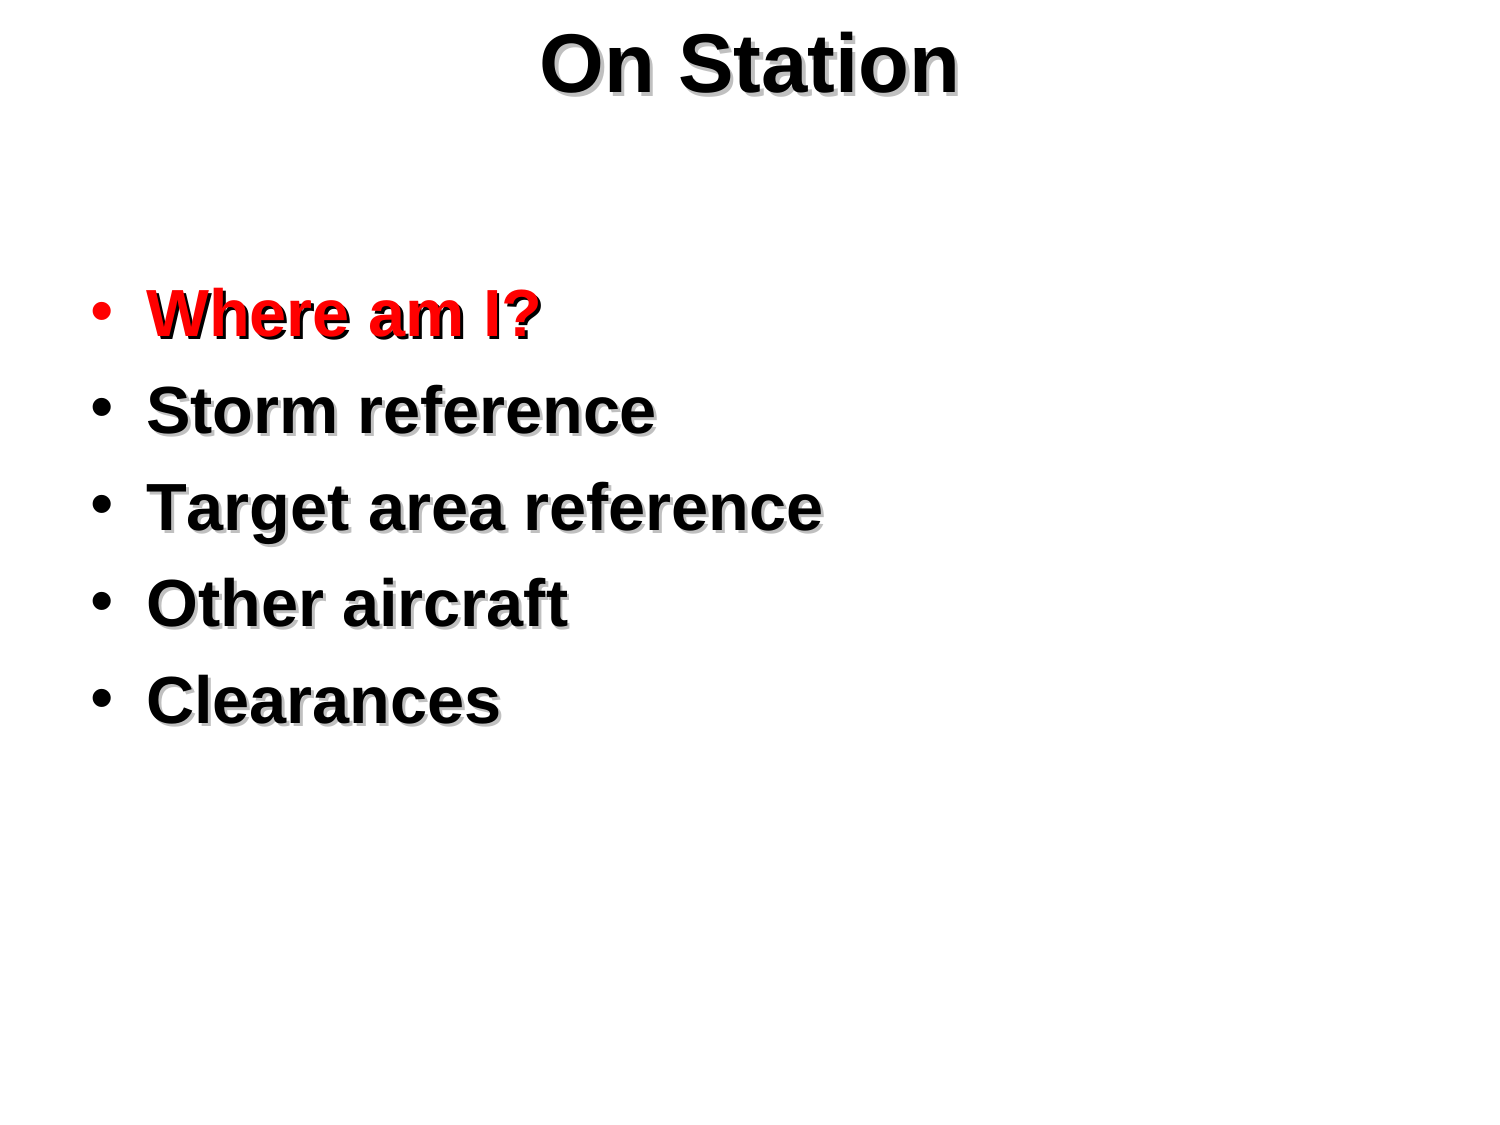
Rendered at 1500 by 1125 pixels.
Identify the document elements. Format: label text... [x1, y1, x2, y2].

title On Station [0, 4, 1500, 114]
list Where am I? Storm reference Target area reference Other aircraft Clearances [75, 262, 1426, 1005]
